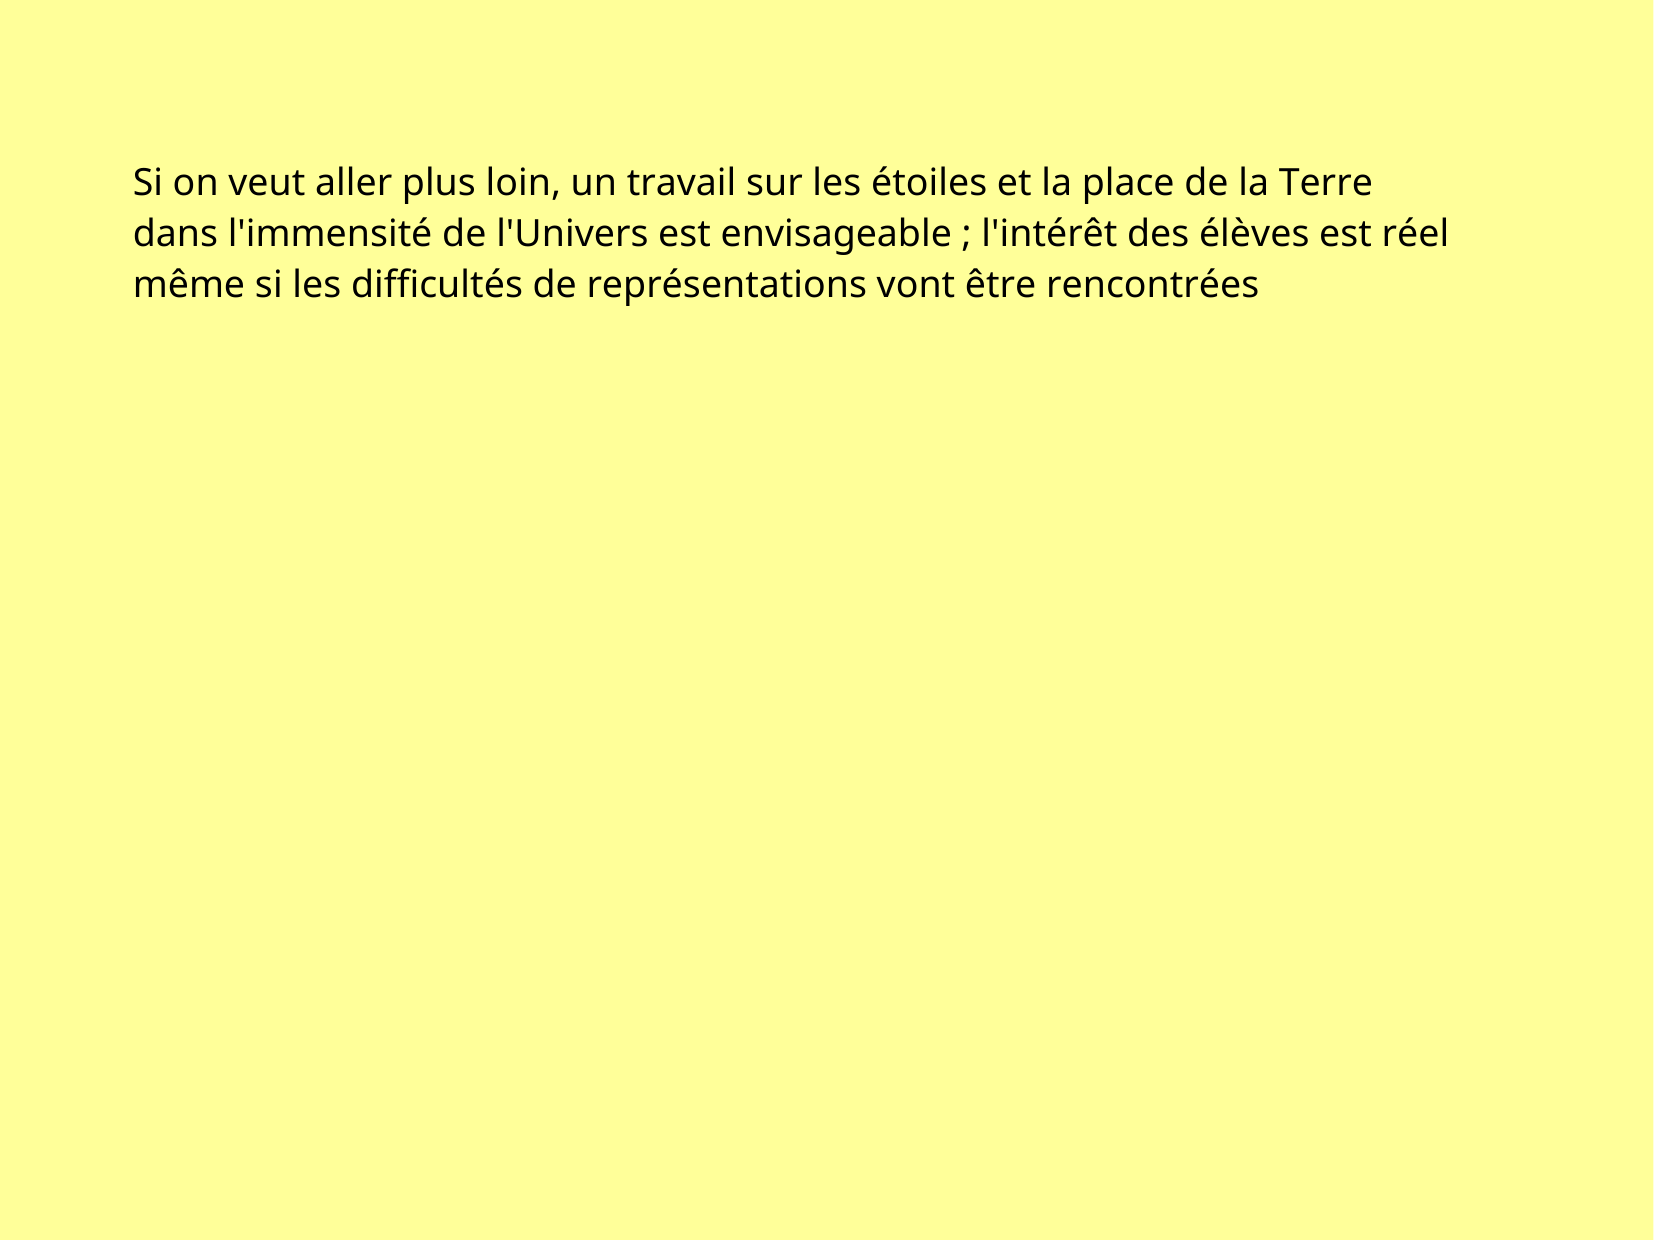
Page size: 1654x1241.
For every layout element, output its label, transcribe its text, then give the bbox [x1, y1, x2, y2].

text_box Si on veut aller plus loin, un travail sur les étoiles et la place de la Terre dans l'immensité de l'Univers est envisageable ; l'intérêt des élèves est réel même si les difficultés de représentations vont être rencontrées [118, 147, 1477, 337]
